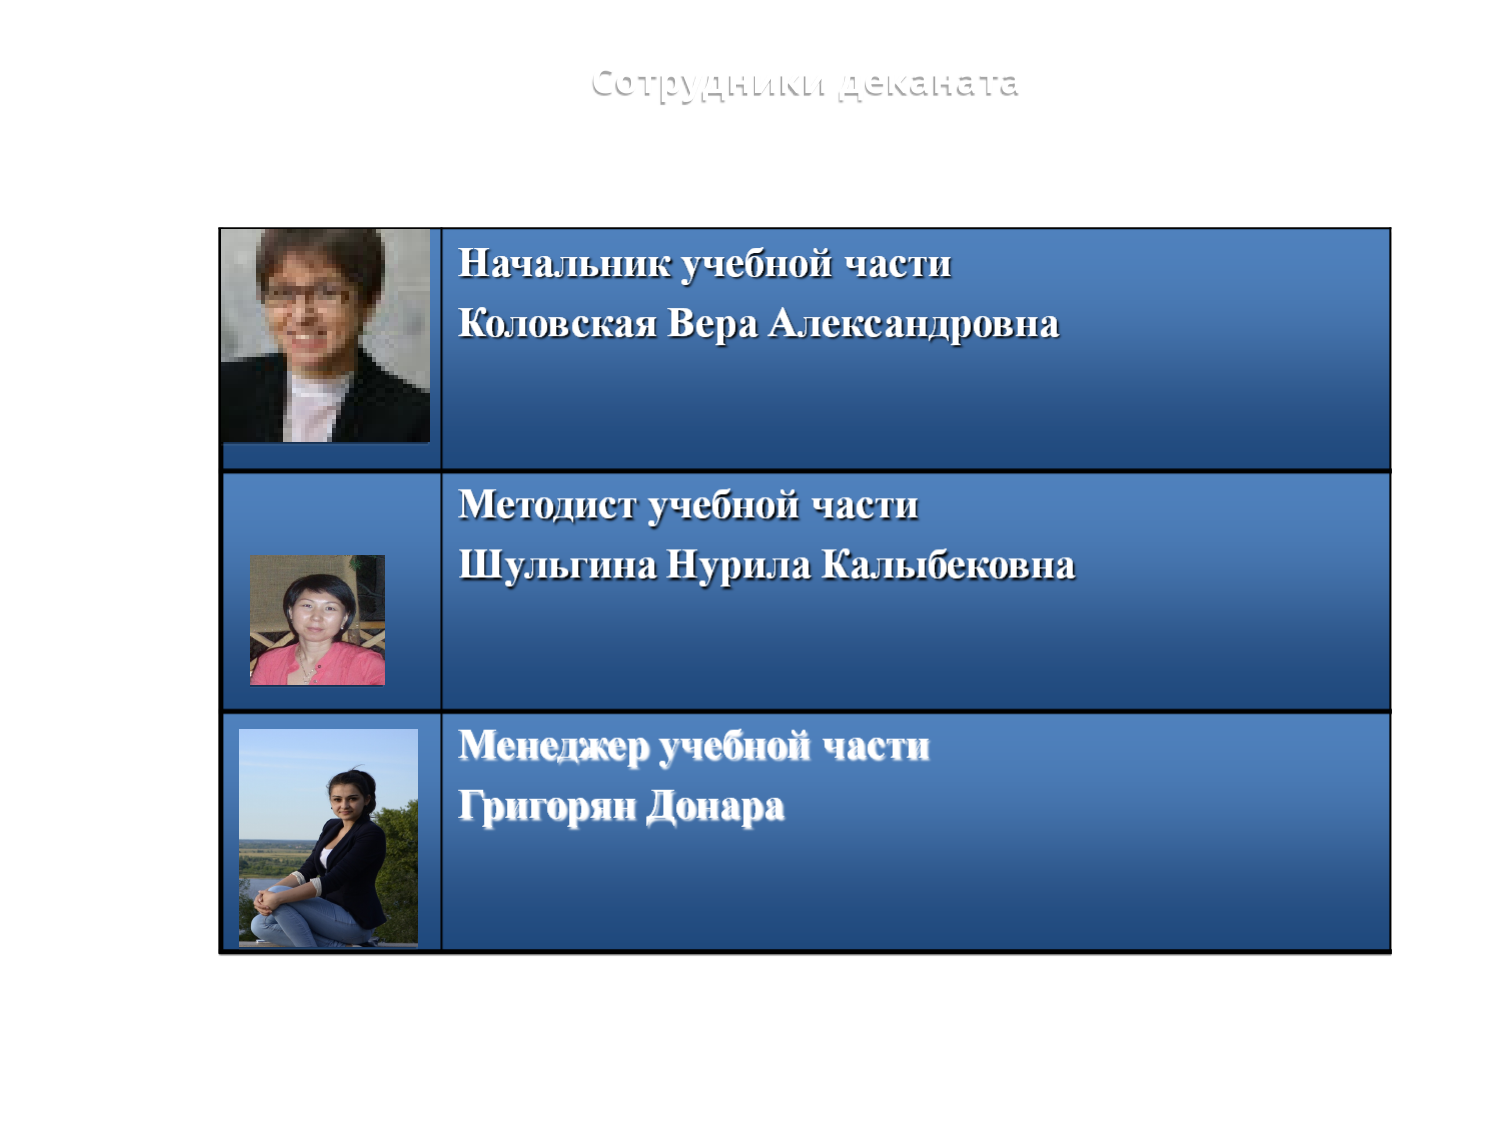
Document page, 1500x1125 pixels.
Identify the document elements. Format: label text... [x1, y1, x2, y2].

text_box Сотрудники деканата [280, 48, 1345, 108]
picture [208, 217, 1403, 964]
